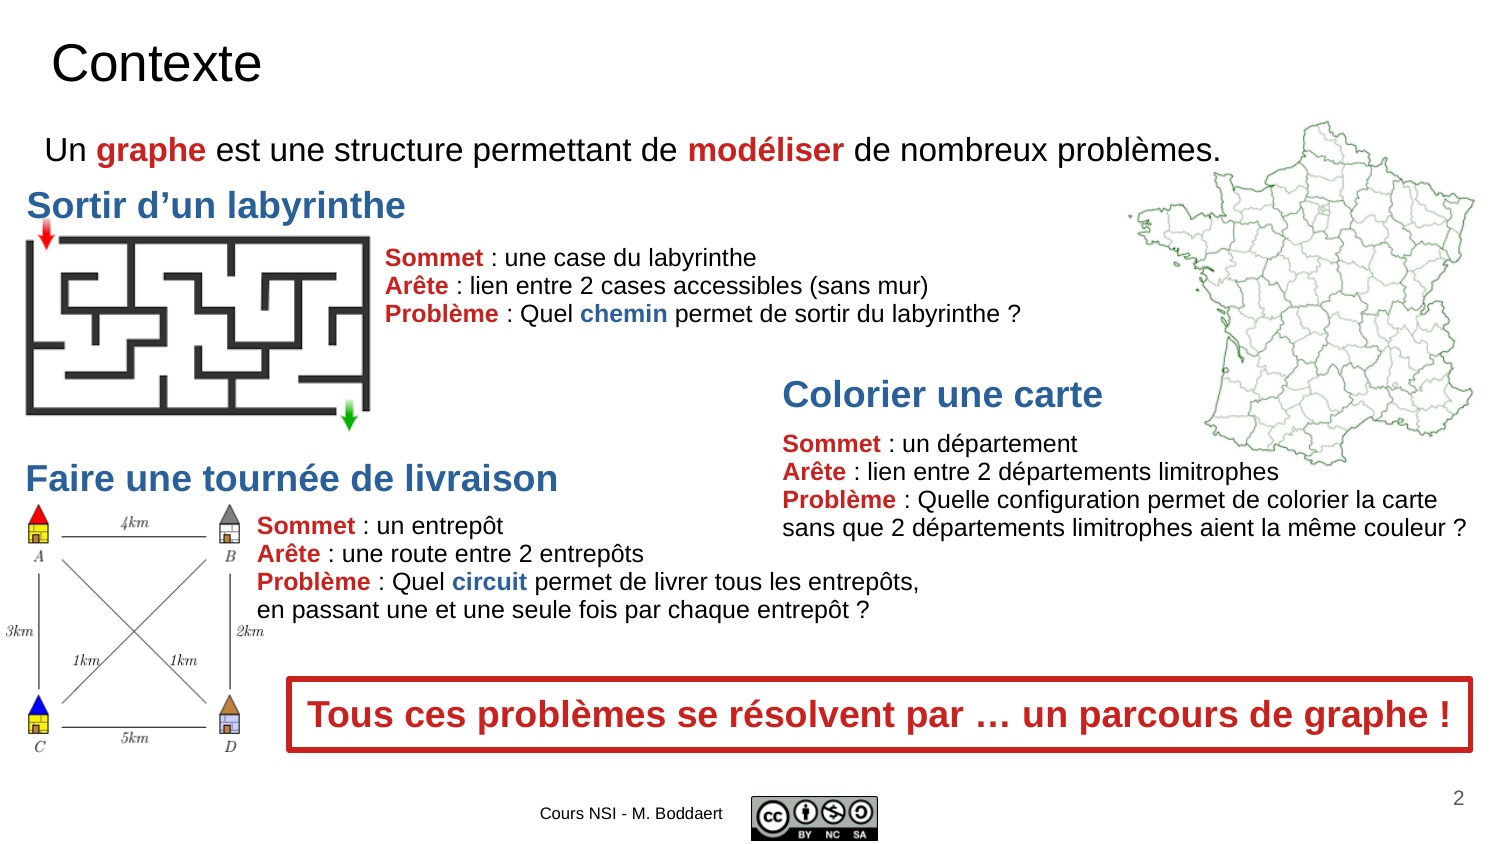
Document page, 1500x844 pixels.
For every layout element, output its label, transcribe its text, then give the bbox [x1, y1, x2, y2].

text_box Sommet : un département Arête : lien entre 2 départements limitrophes Problème : Quelle configuration permet de colorier la carte sans que 2 départements limitrophes aient la même couleur ? [767, 421, 1496, 562]
text_box Colorier une carte [767, 366, 1119, 425]
title Contexte [51, 13, 1449, 108]
text_box Sommet : une case du labyrinthe Arête : lien entre 2 cases accessibles (sans mur) Problème : Quel chemin permet de sortir du labyrinthe ? [370, 236, 1069, 339]
slide_number <numéro> [1389, 764, 1480, 830]
text_box Un graphe est une structure permettant de modéliser de nombreux problèmes. [29, 120, 1477, 296]
picture [1, 496, 268, 760]
picture [1127, 296, 1477, 421]
text_box Faire une tournée de livraison [10, 449, 650, 508]
picture [751, 796, 878, 841]
text_box Sommet : un entrepôt Arête : une route entre 2 entrepôts Problème : Quel circuit permet de livrer tous les entrepôts, en passant une et une seule fois par chaque entrepôt ? [242, 504, 971, 644]
text_box Sortir d’un labyrinthe [11, 177, 424, 236]
picture [10, 208, 384, 443]
text_box Tous ces problèmes se résolvent par … un parcours de graphe ! [289, 679, 1471, 751]
